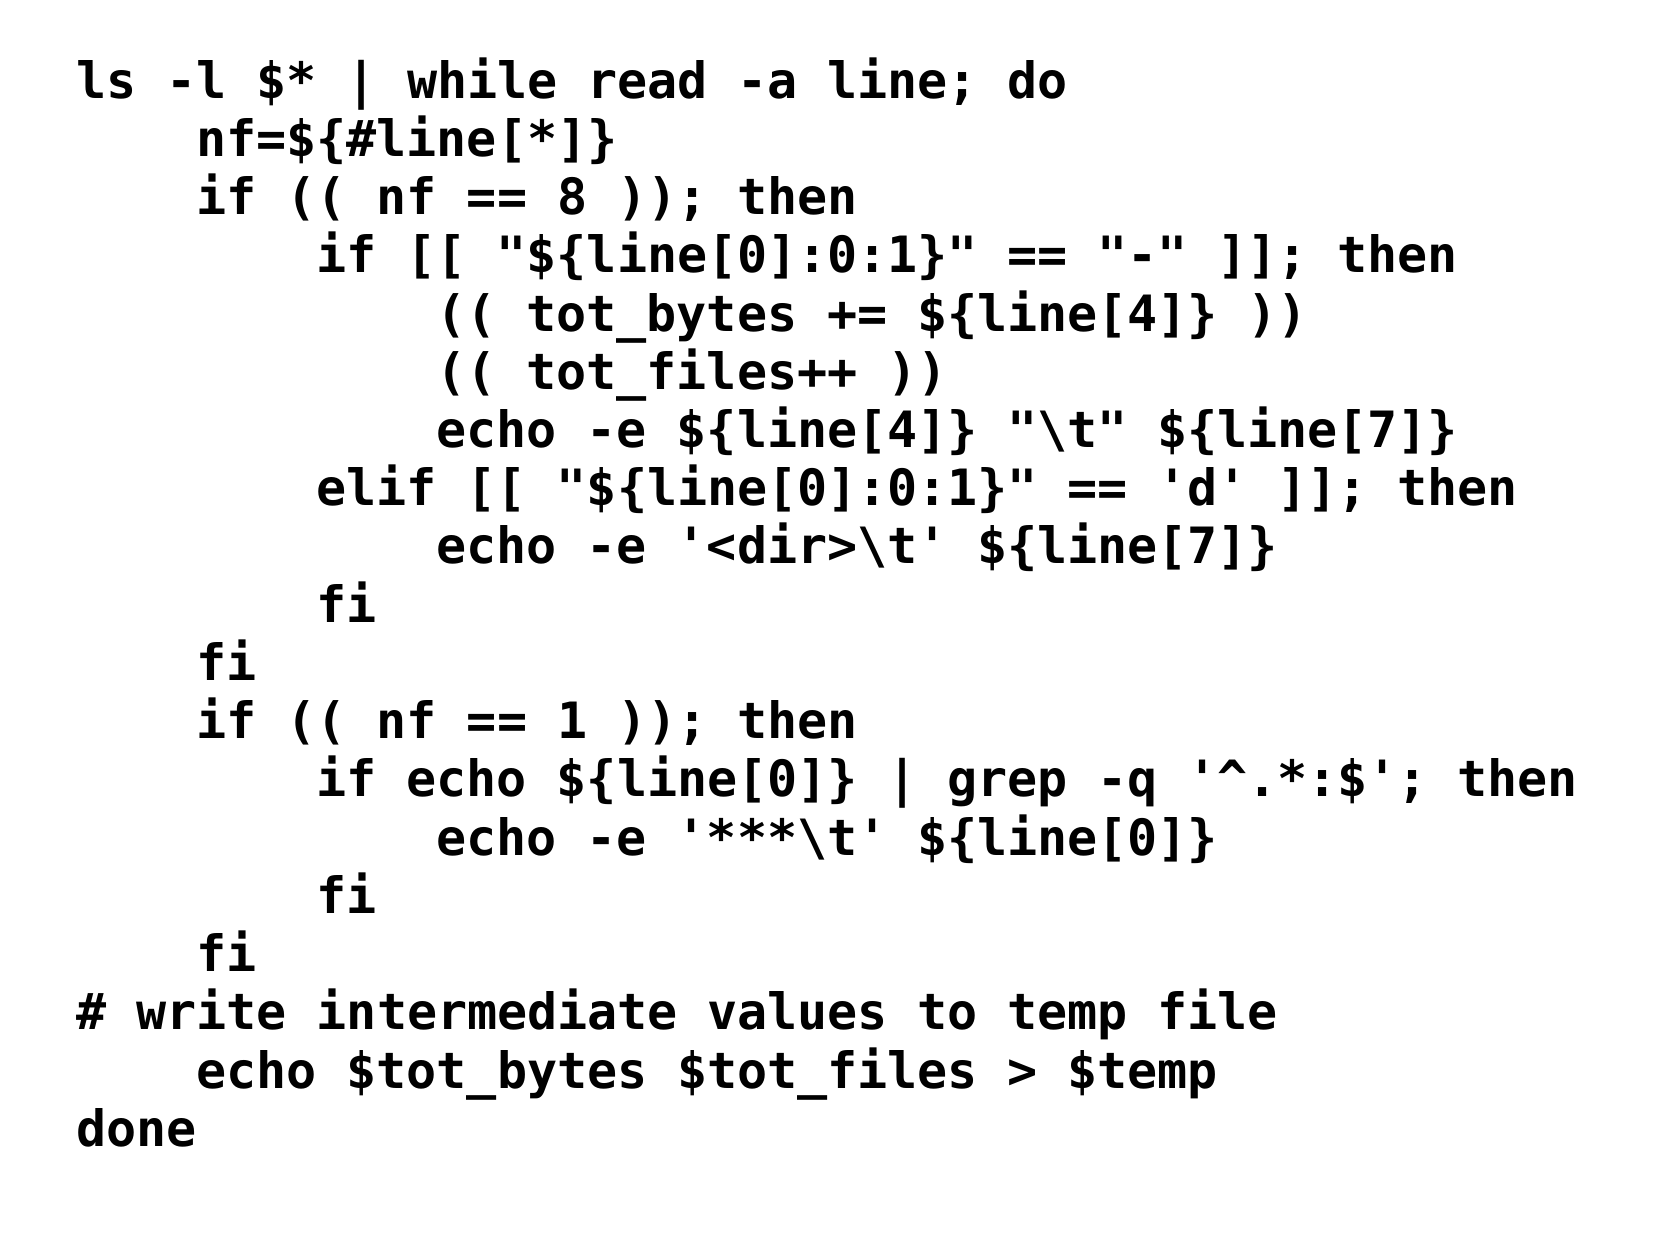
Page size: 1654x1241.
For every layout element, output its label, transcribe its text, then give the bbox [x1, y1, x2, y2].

text_box ls -l $* | while read -a line; do nf=${#line[*]} if (( nf == 8 )); then if [[ "${line[0]:0:1}" == "-" ]]; then (( tot_bytes += ${line[4]} )) (( tot_files++ )) echo -e ${line[4]} "\t" ${line[7]} elif [[ "${line[0]:0:1}" == 'd' ]]; then echo -e '<dir>\t' ${line[7]} fi fi if (( nf == 1 )); then if echo ${line[0]} | grep -q '^.*:$'; then echo -e '***\t' ${line[0]} fi fi # write intermediate values to temp file echo $tot_bytes $tot_files > $temp done [62, 44, 1598, 1166]
